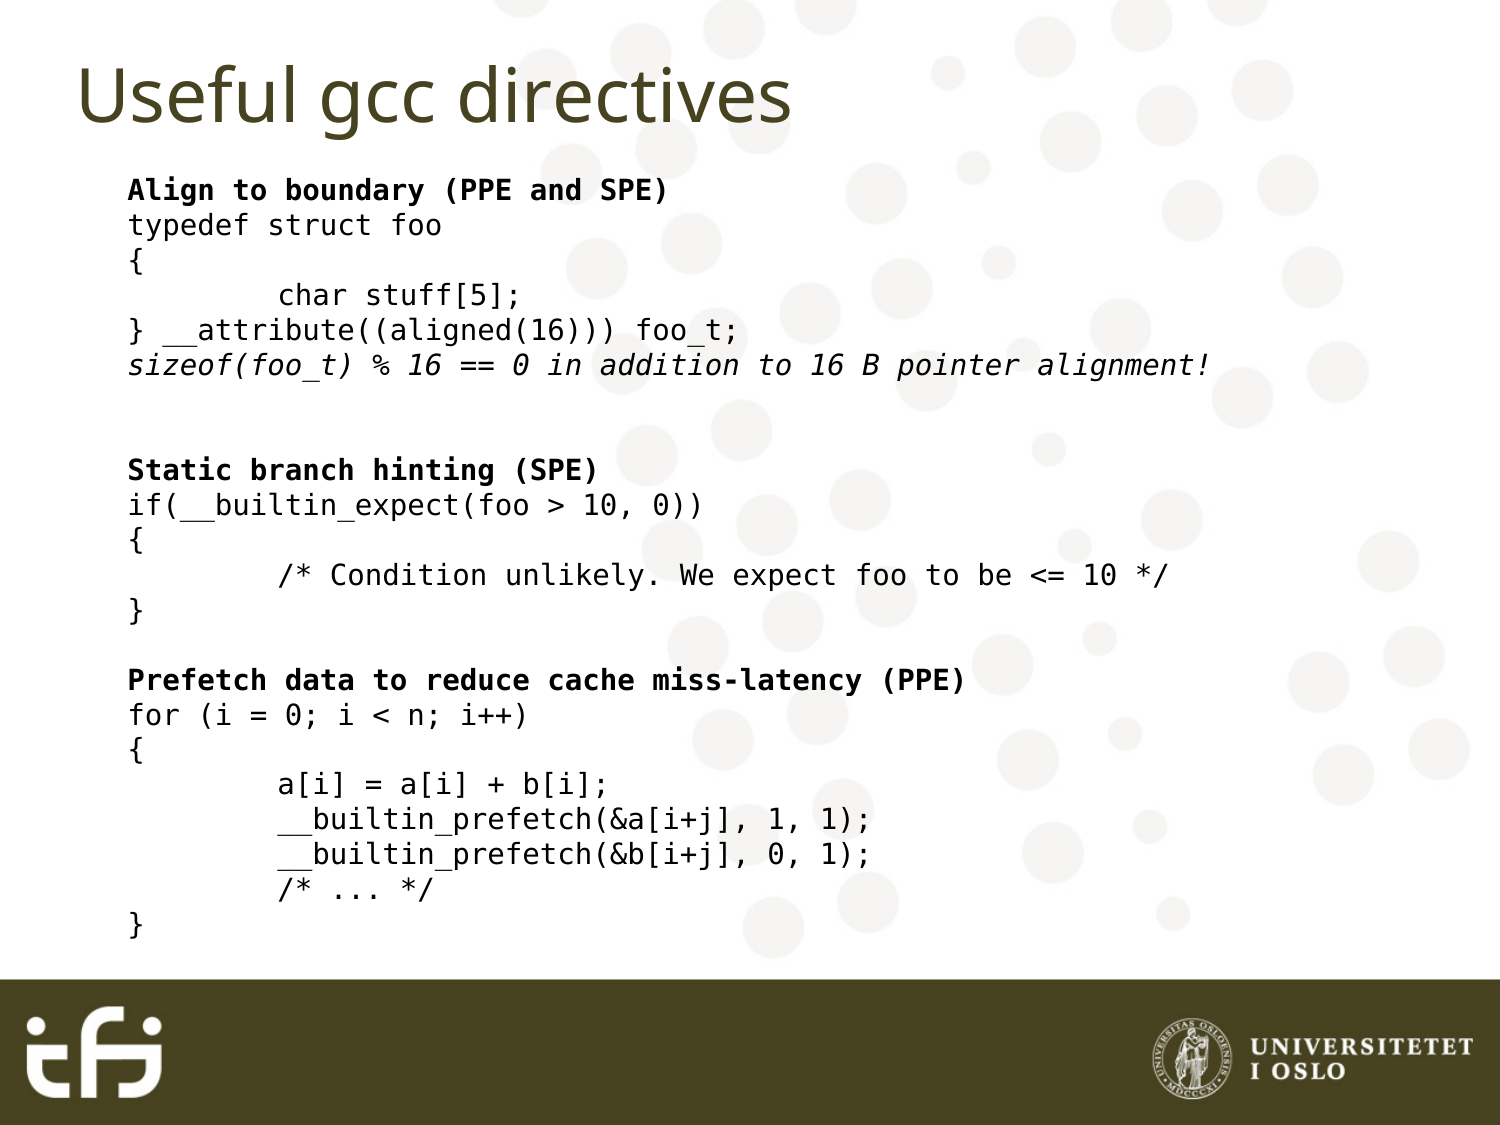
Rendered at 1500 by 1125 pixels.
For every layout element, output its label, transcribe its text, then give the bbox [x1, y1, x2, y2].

title Useful gcc directives [75, 47, 1426, 139]
picture [0, 0, 1500, 1125]
text_box Align to boundary (PPE and SPE) typedef struct foo { char stuff[5]; } __attribute((aligned(16))) foo_t; sizeof(foo_t) % 16 == 0 in addition to 16 B pointer alignment! Static branch hinting (SPE) if(__builtin_expect(foo > 10, 0)) { /* Condition unlikely. We expect foo to be <= 10 */ } Prefetch data to reduce cache miss-latency (PPE) for (i = 0; i < n; i++) { a[i] = a[i] + b[i]; __builtin_prefetch(&a[i+j], 1, 1); __builtin_prefetch(&b[i+j], 0, 1); /* ... */ } [112, 163, 1351, 983]
